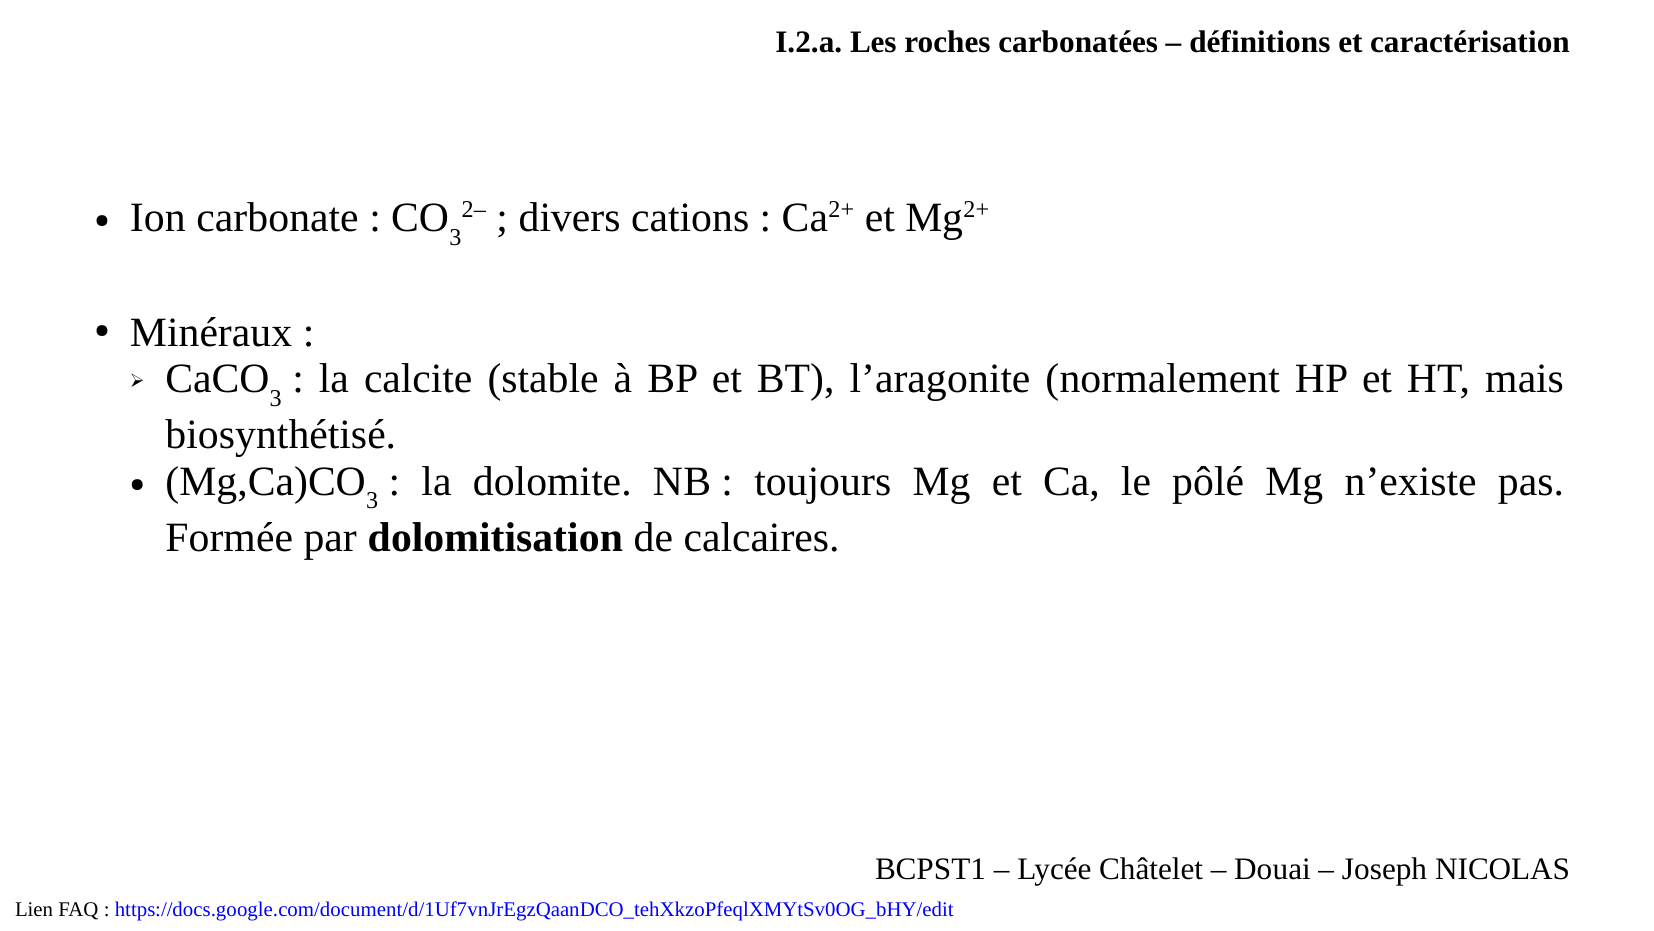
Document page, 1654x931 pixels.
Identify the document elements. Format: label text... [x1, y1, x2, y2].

text_box Lien FAQ : https://docs.google.com/document/d/1Uf7vnJrEgzQaanDCO_tehXkzoPfeqlXMYtSv0OG_bHY/edit [0, 897, 993, 931]
text_box BCPST1 – Lycée Châtelet – Douai – Joseph NICOLAS [637, 832, 1571, 905]
text_box Ion carbonate : CO32– ; divers cations : Ca2+ et Mg2+ Minéraux : CaCO3 : la calcite (stable à BP et BT), l’aragonite (normalement HP et HT, mais biosynthétisé. (Mg,Ca)CO3 : la dolomite. NB : toujours Mg et Ca, le pôlé Mg n’existe pas. Formée par dolomitisation de calcaires. [94, 88, 1595, 662]
text_box I.2.a. Les roches carbonatées – définitions et caractérisation [637, 5, 1572, 78]
